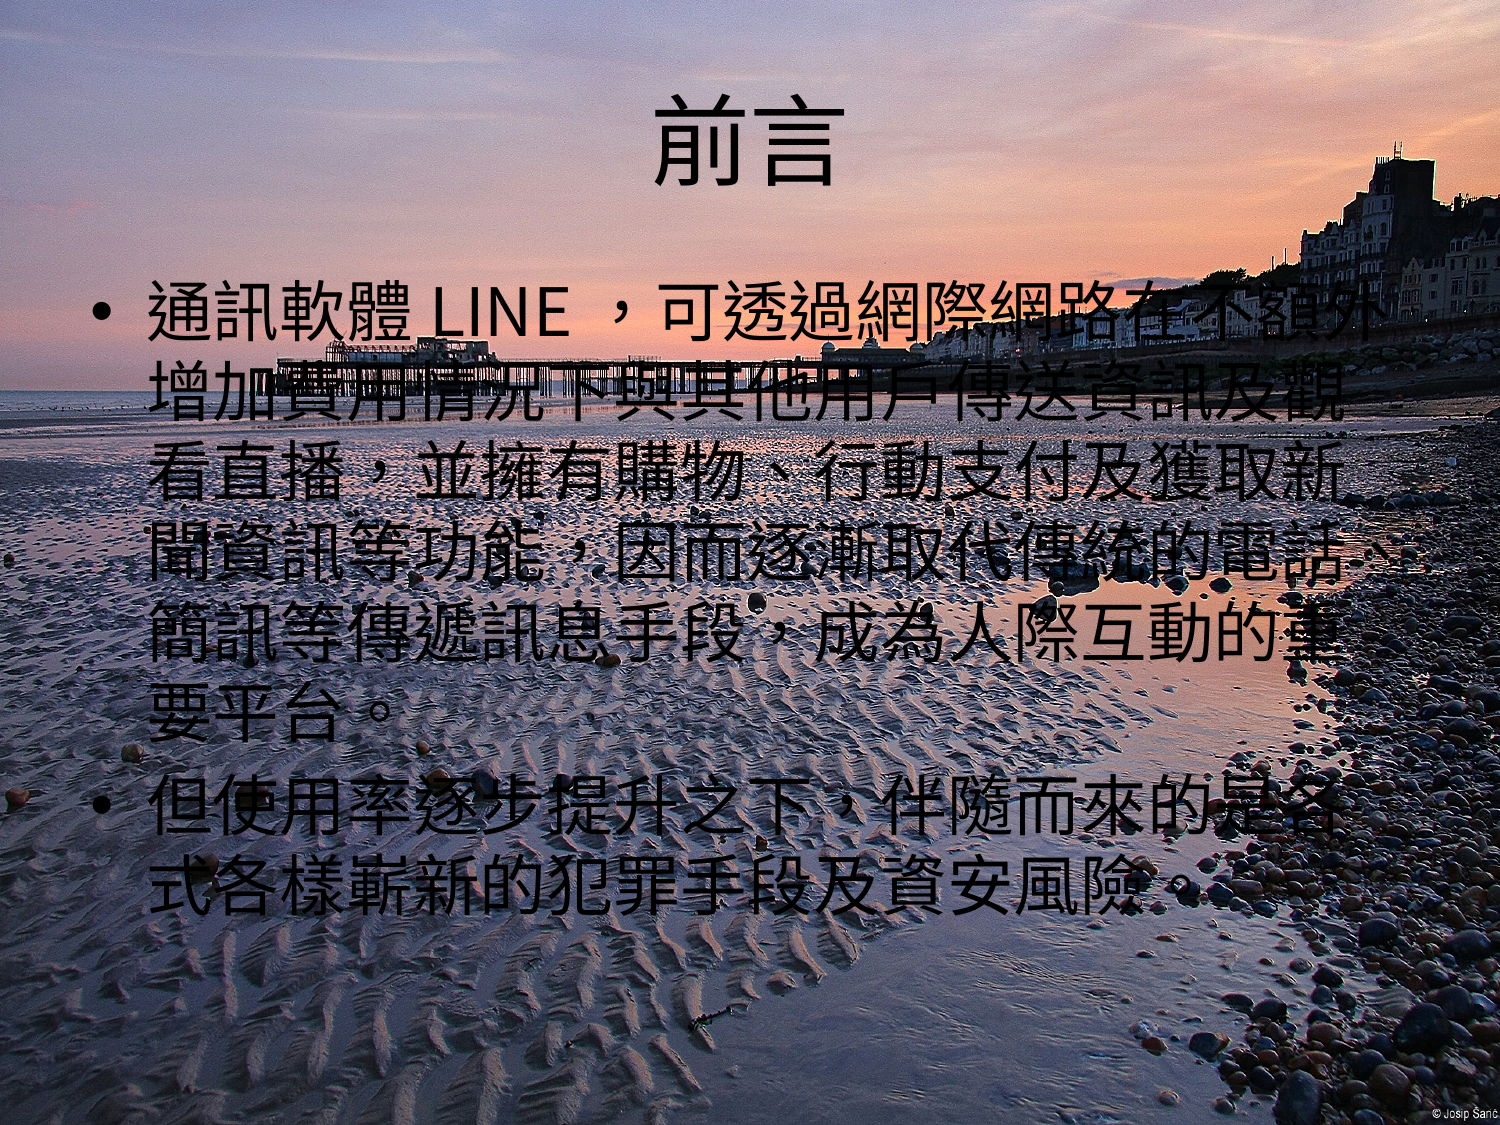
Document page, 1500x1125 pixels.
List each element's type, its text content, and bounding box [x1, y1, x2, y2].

picture [0, 0, 1500, 1125]
title 前言 [75, 45, 1425, 233]
list 通訊軟體LINE，可透過網際網路在不額外增加費用情況下與其他用戶傳送資訊及觀看直播，並擁有購物、行動支付及獲取新聞資訊等功能，因而逐漸取代傳統的電話、簡訊等傳遞訊息手段，成為人際互動的重要平台。 但使用率逐步提升之下，伴隨而來的是各式各樣嶄新的犯罪手段及資安風險。 [75, 262, 1425, 1005]
